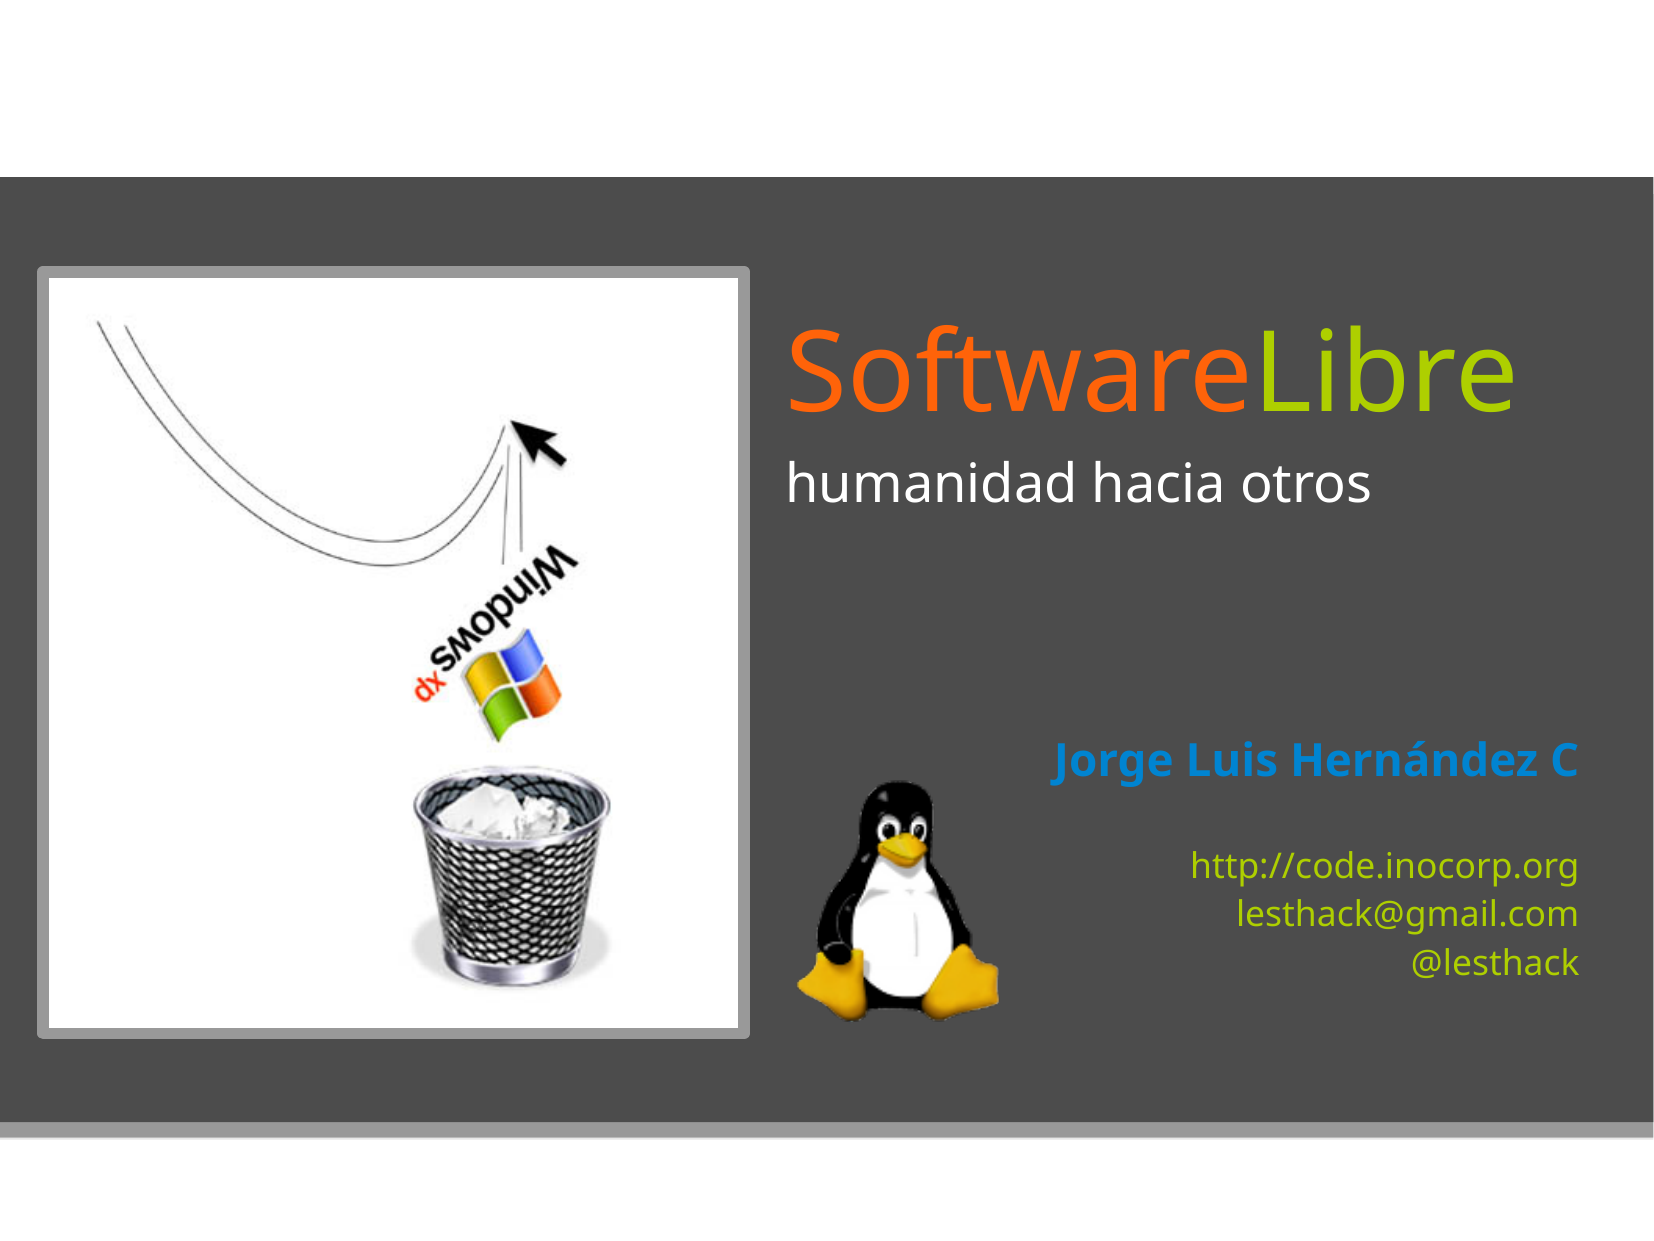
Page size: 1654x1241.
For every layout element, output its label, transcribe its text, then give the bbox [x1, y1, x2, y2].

text_box Jorge Luis Hernández C [915, 719, 1595, 804]
picture [49, 277, 739, 1028]
picture [795, 779, 1004, 1024]
text_box http://code.inocorp.org lesthack@gmail.com @lesthack [1033, 832, 1595, 972]
title SoftwareLibre humanidad hacia otros [785, 271, 1630, 538]
